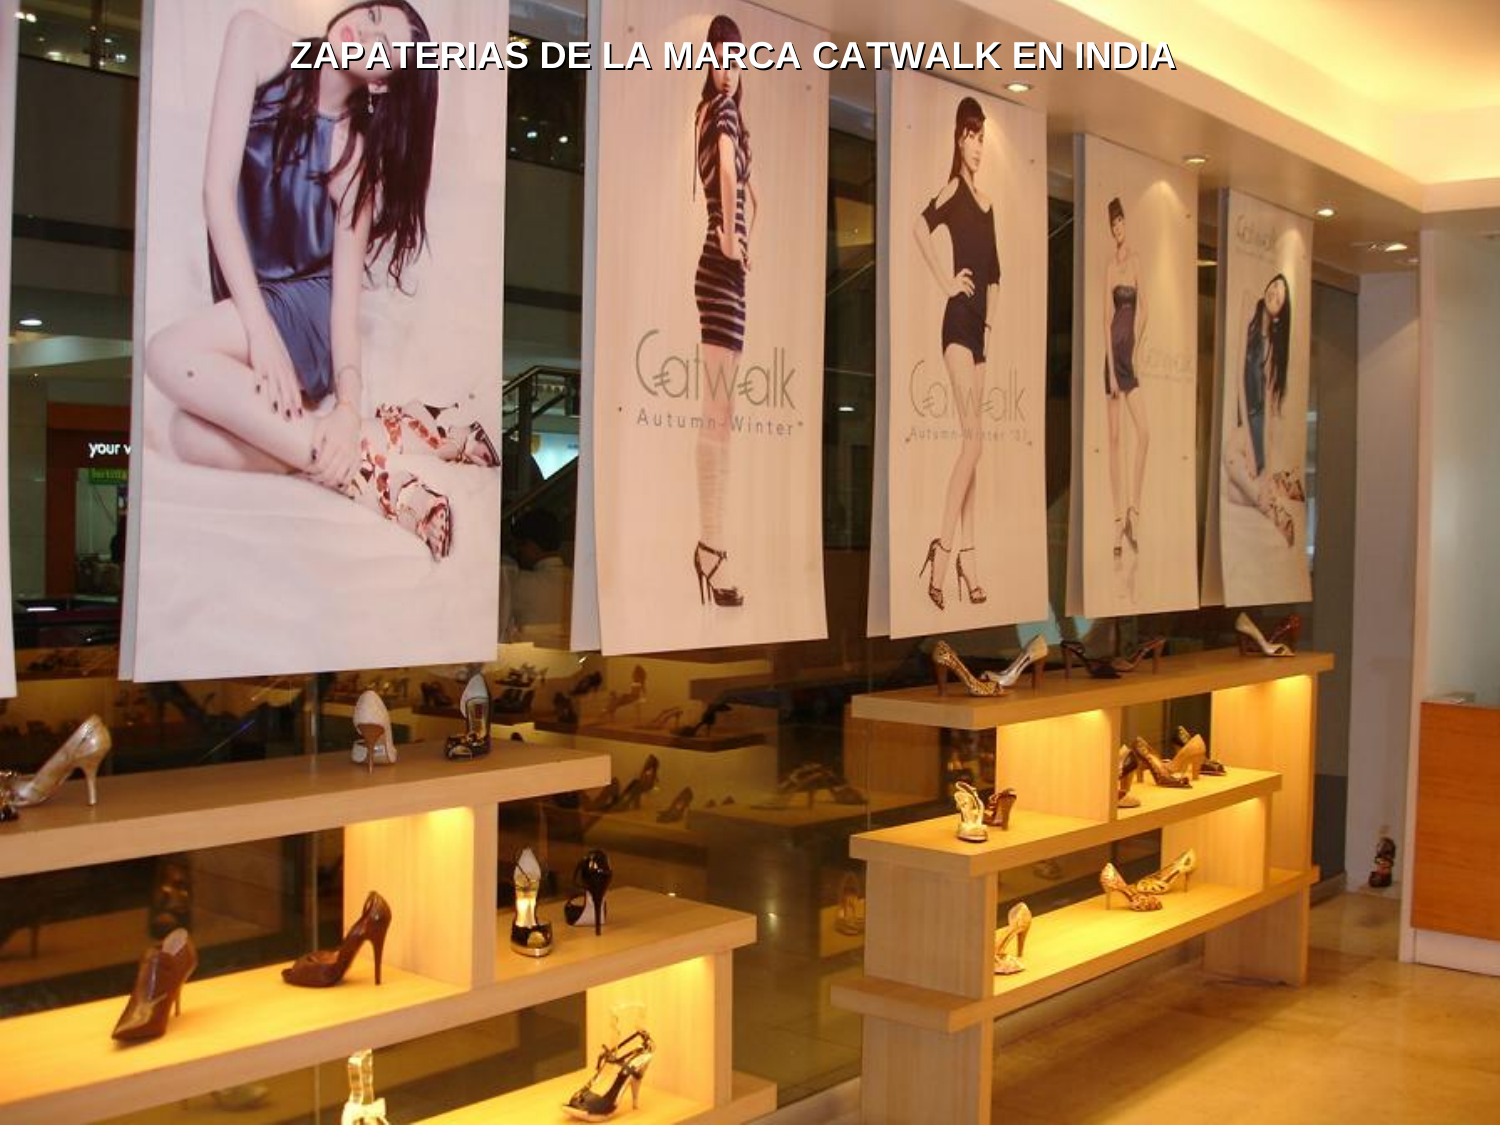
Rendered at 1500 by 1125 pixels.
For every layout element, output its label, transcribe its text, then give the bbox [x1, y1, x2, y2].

picture [0, 0, 1500, 1125]
text_box ZAPATERIAS DE LA MARCA CATWALK EN INDIA [130, 23, 1337, 84]
